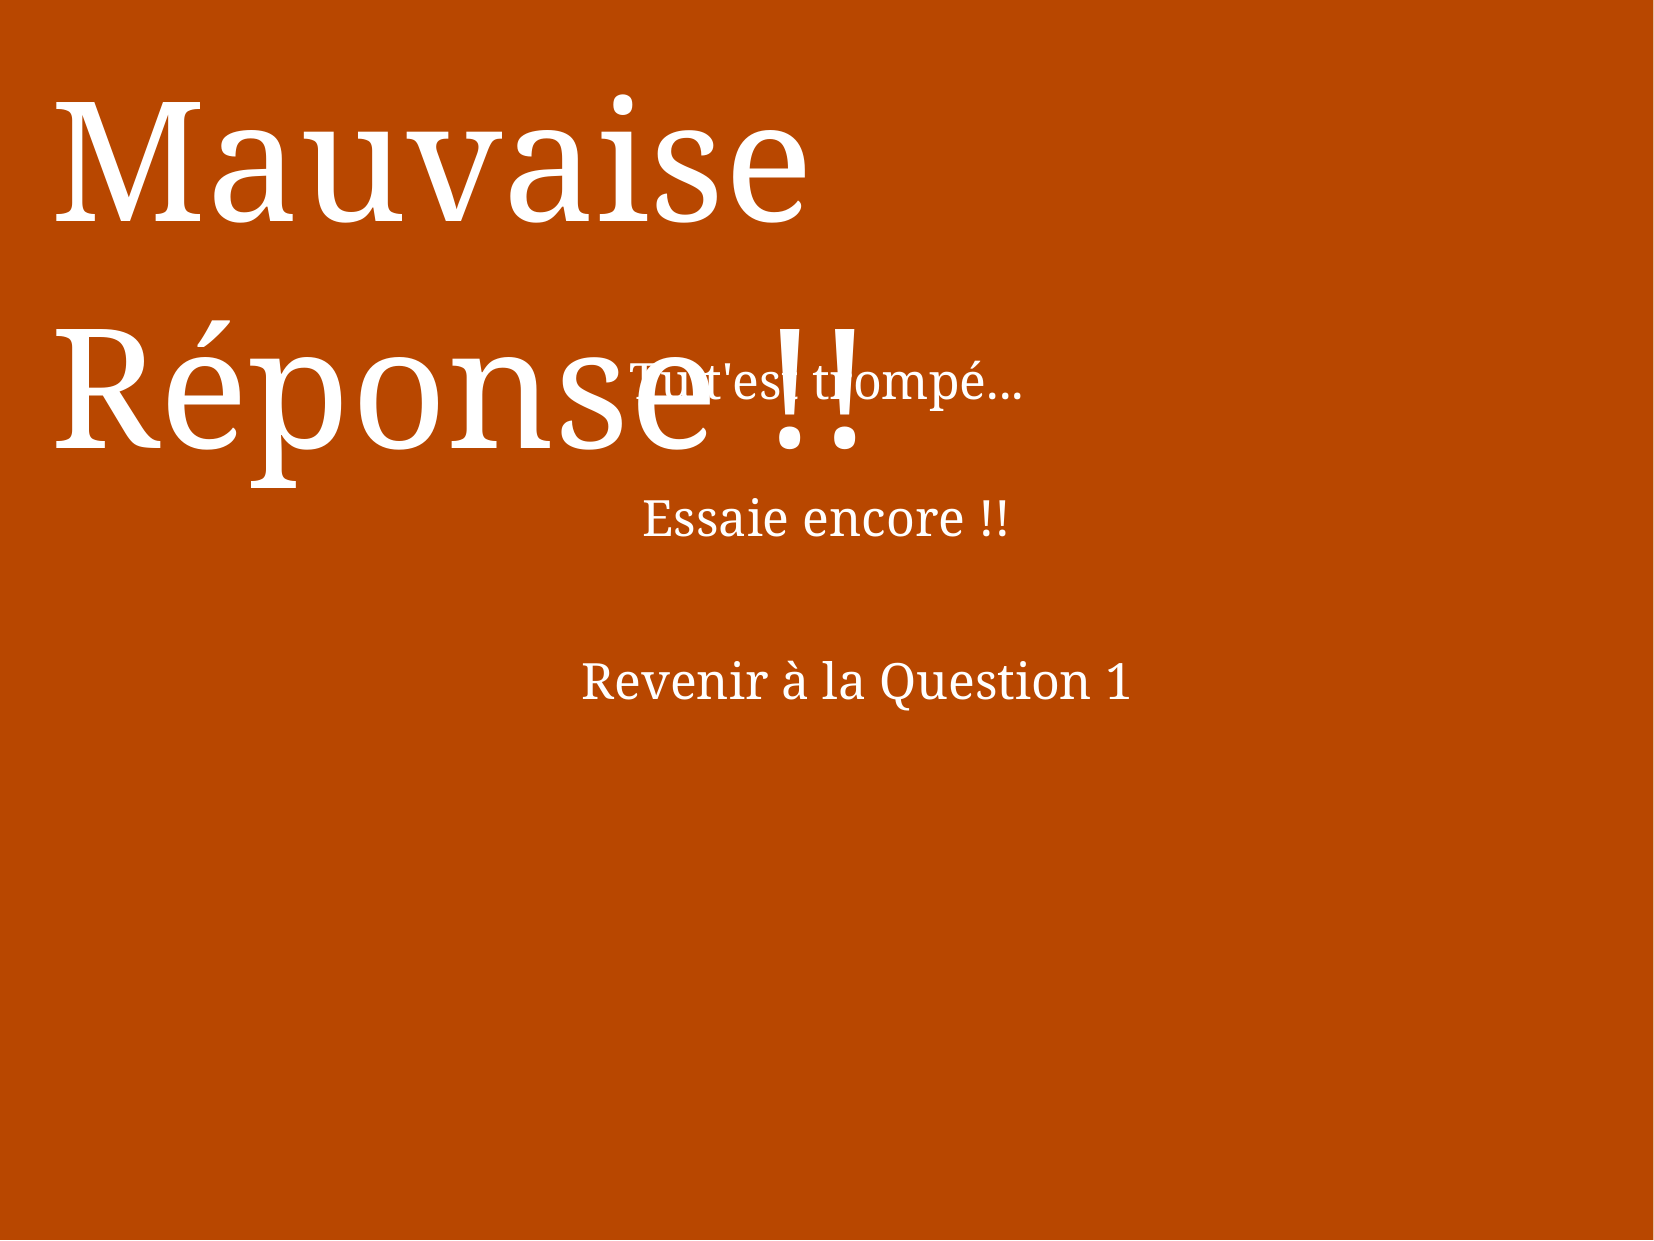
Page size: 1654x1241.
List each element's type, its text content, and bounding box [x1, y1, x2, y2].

text_box Mauvaise Réponse !! [35, 35, 1595, 276]
text_box Revenir à la Question 1 [566, 638, 1501, 721]
text_box Tu t'est trompé... Essaie encore !! [342, 339, 1312, 556]
